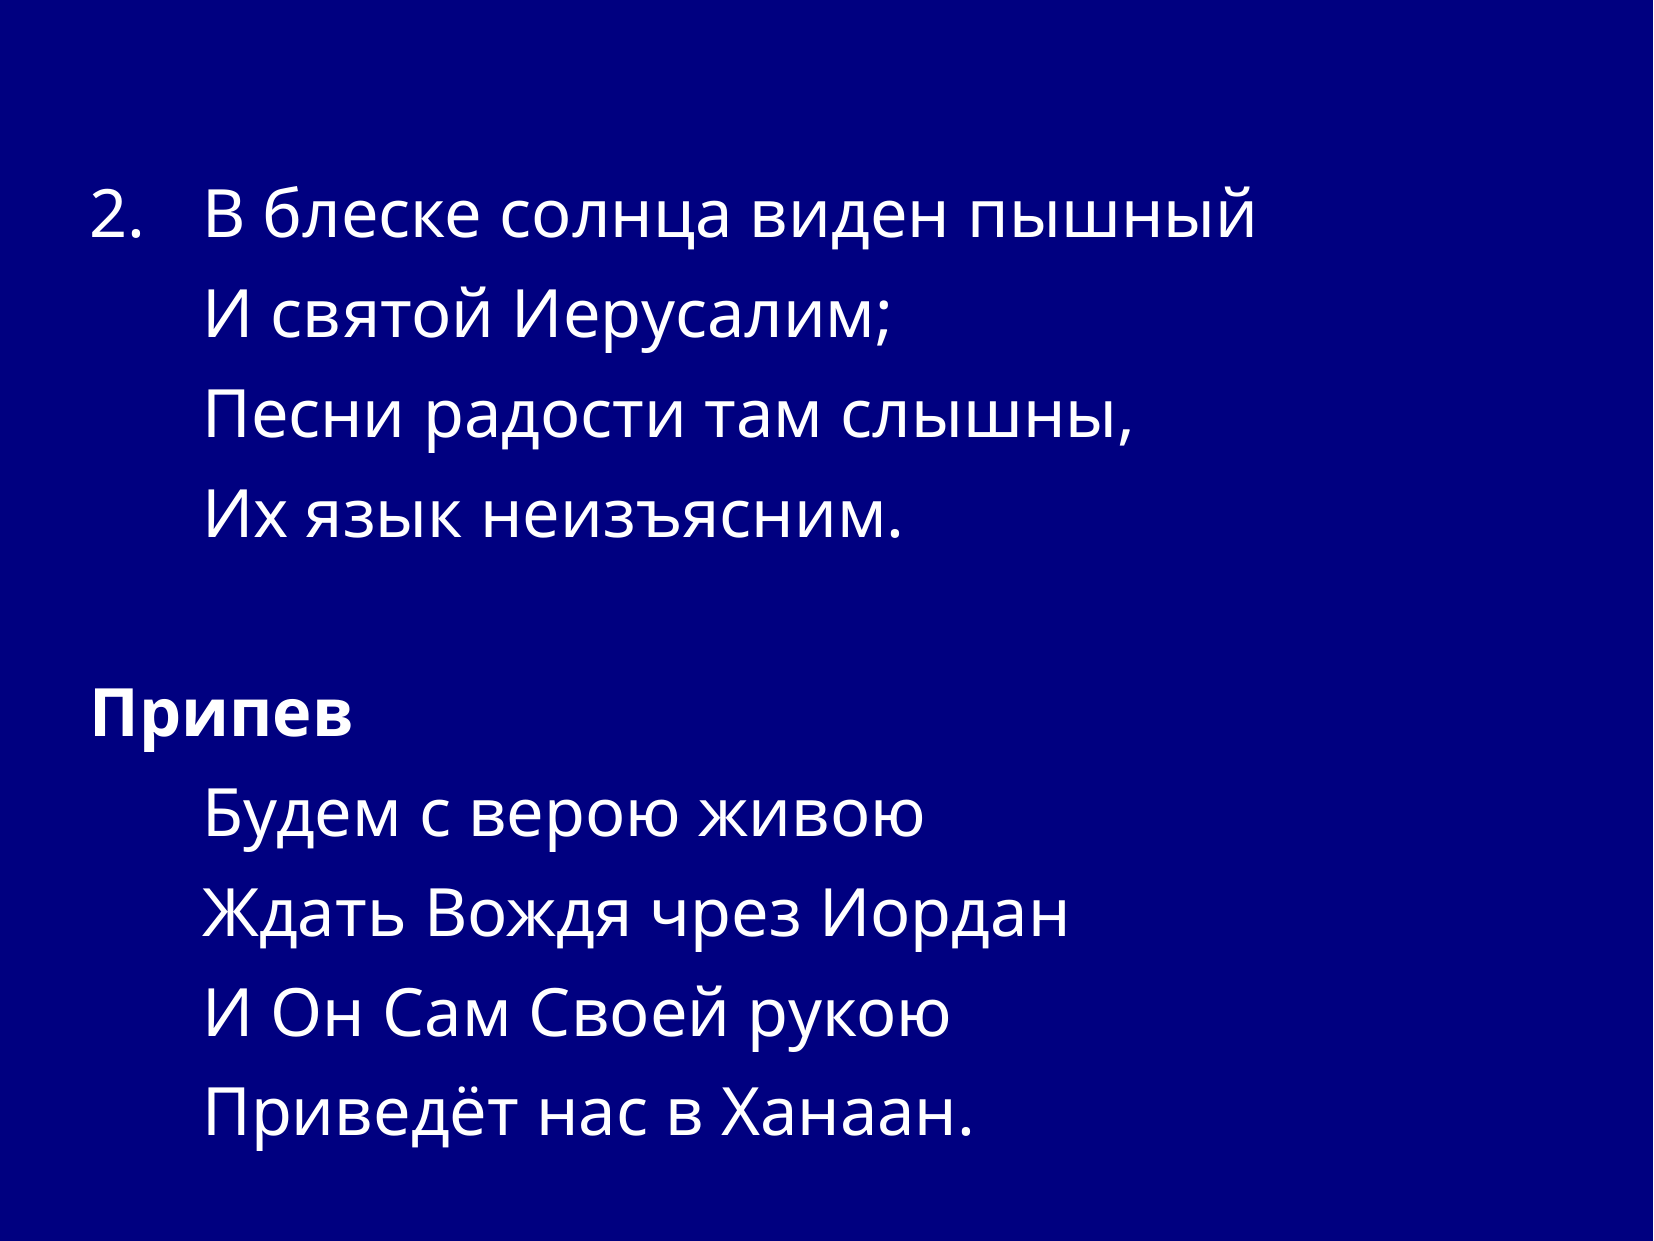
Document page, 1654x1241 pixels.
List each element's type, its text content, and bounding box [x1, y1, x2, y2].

text_box 2. В блеске солнца виден пышный И святой Иерусалим; Песни радости там слышны, Их язык неизъясним. Припев Будем с верою живою Ждать Вождя чрез Иордан И Он Сам Своей рукою Приведёт нас в Ханаан. [75, 150, 1576, 1163]
